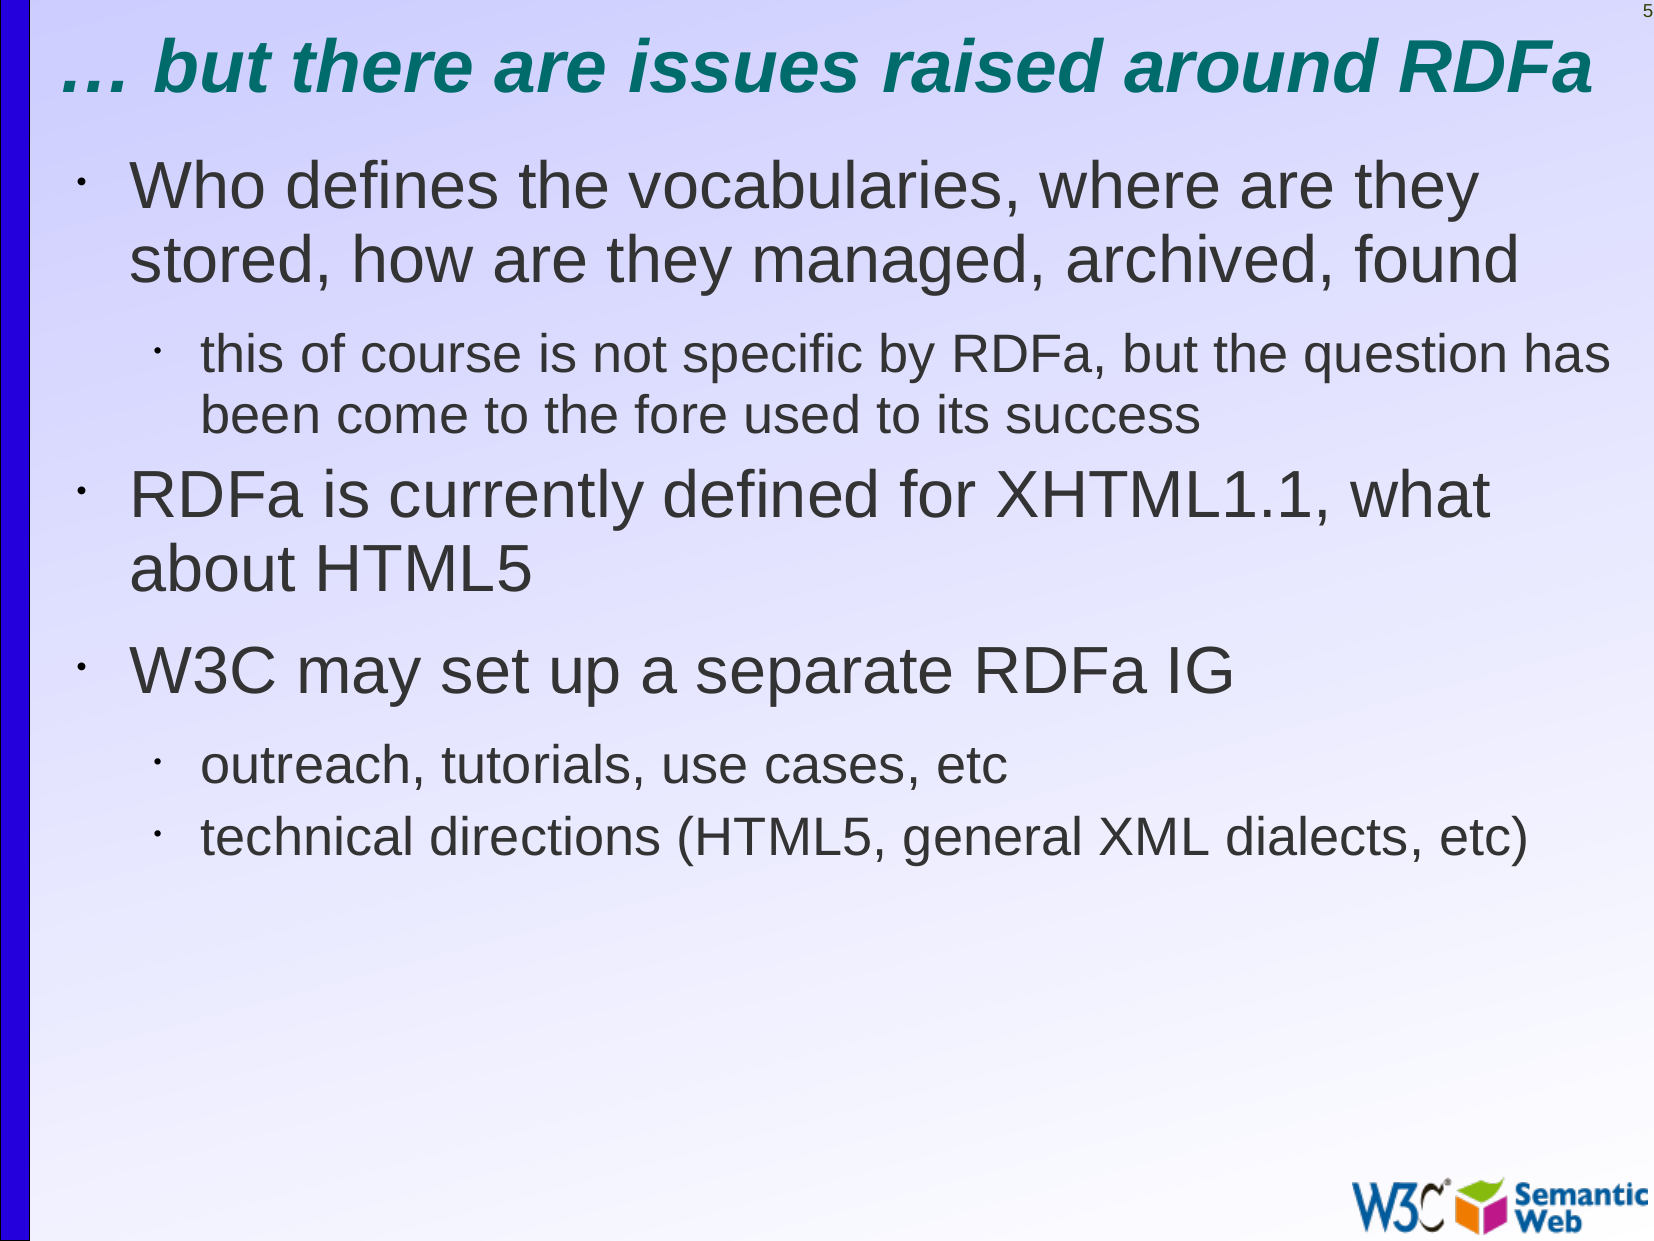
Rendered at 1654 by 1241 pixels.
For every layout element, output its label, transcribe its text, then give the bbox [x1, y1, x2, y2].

list Who defines the vocabularies, where are they stored, how are they managed, archived, found this of course is not specific by RDFa, but the question has been come to the fore used to its success RDFa is currently defined for XHTML1.1, what about HTML5 W3C may set up a separate RDFa IG outreach, tutorials, use cases, etc technical directions (HTML5, general XML dialects, etc) [59, 147, 1642, 1134]
picture [1352, 1175, 1648, 1235]
title … but there are issues raised around RDFa [0, 5, 1654, 125]
